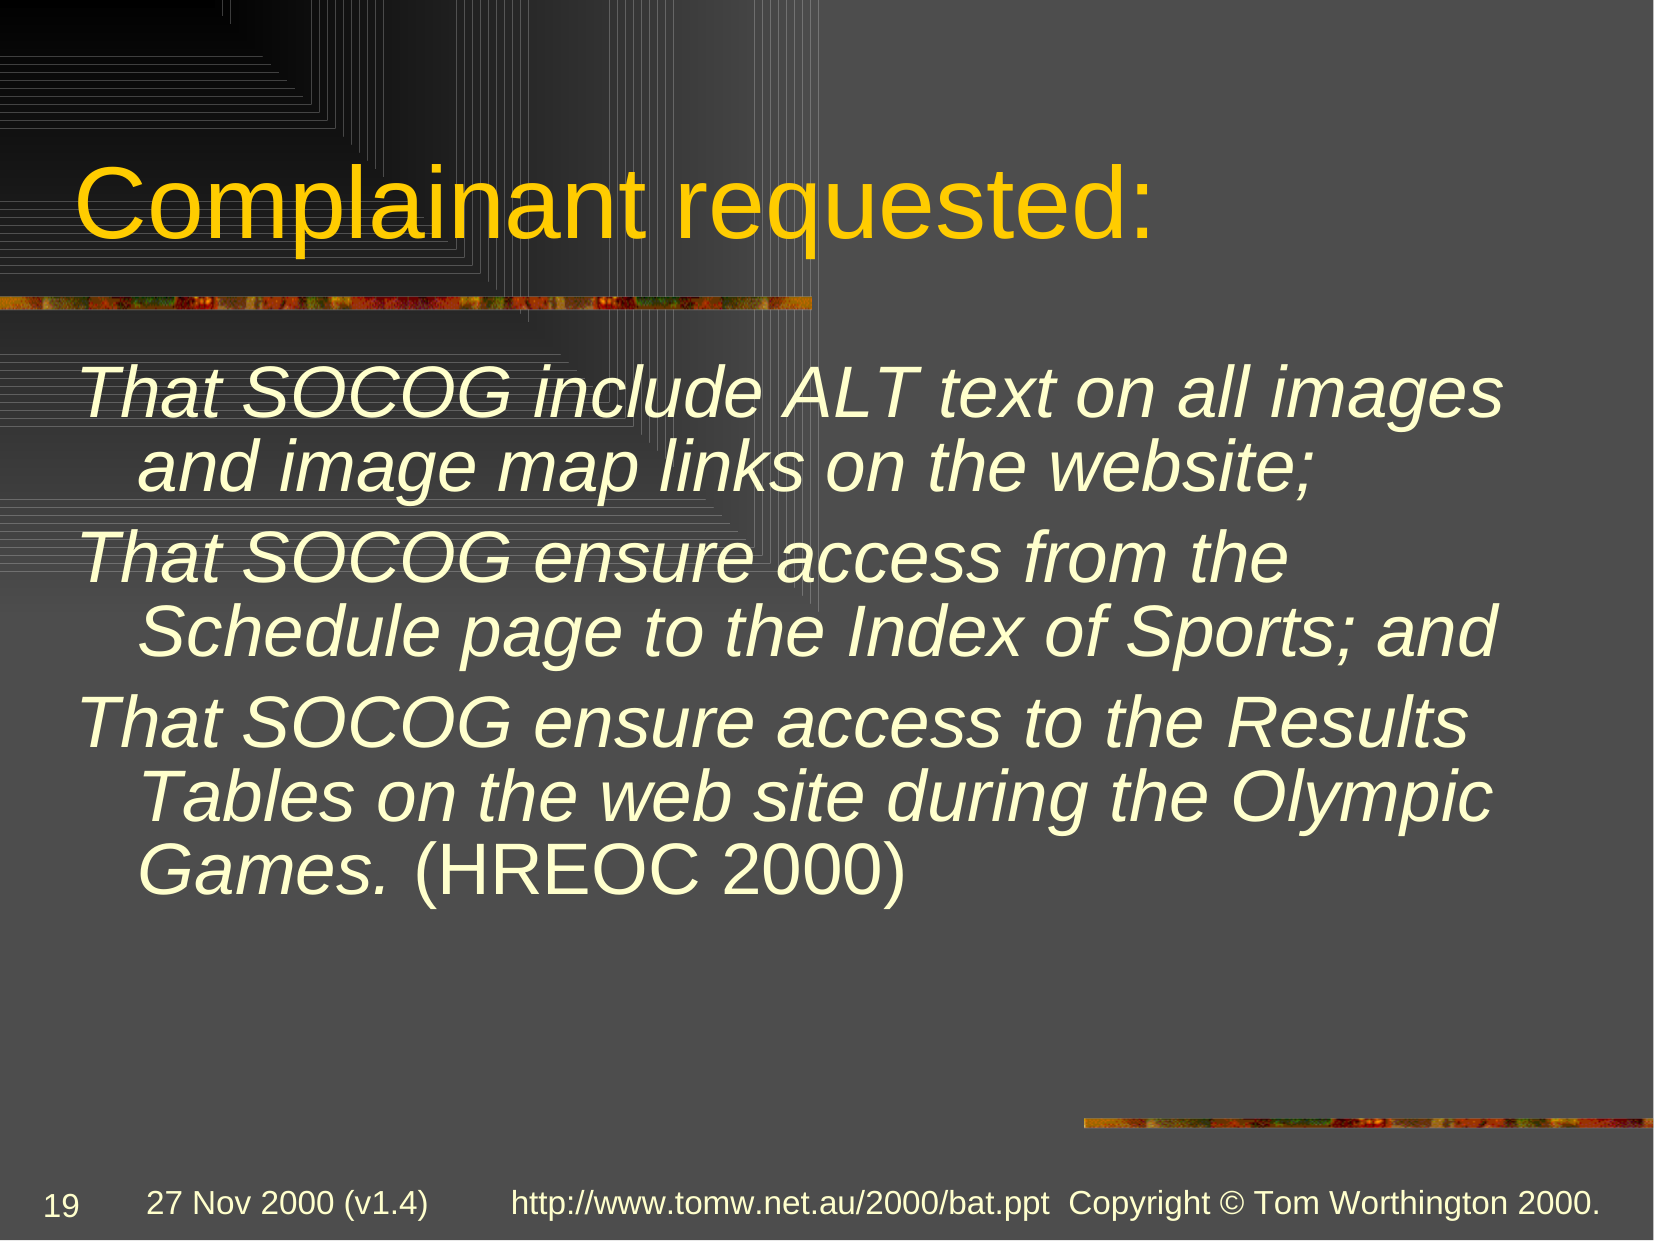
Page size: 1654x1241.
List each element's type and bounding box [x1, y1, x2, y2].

picture [1084, 1117, 1654, 1131]
picture [0, 295, 812, 314]
